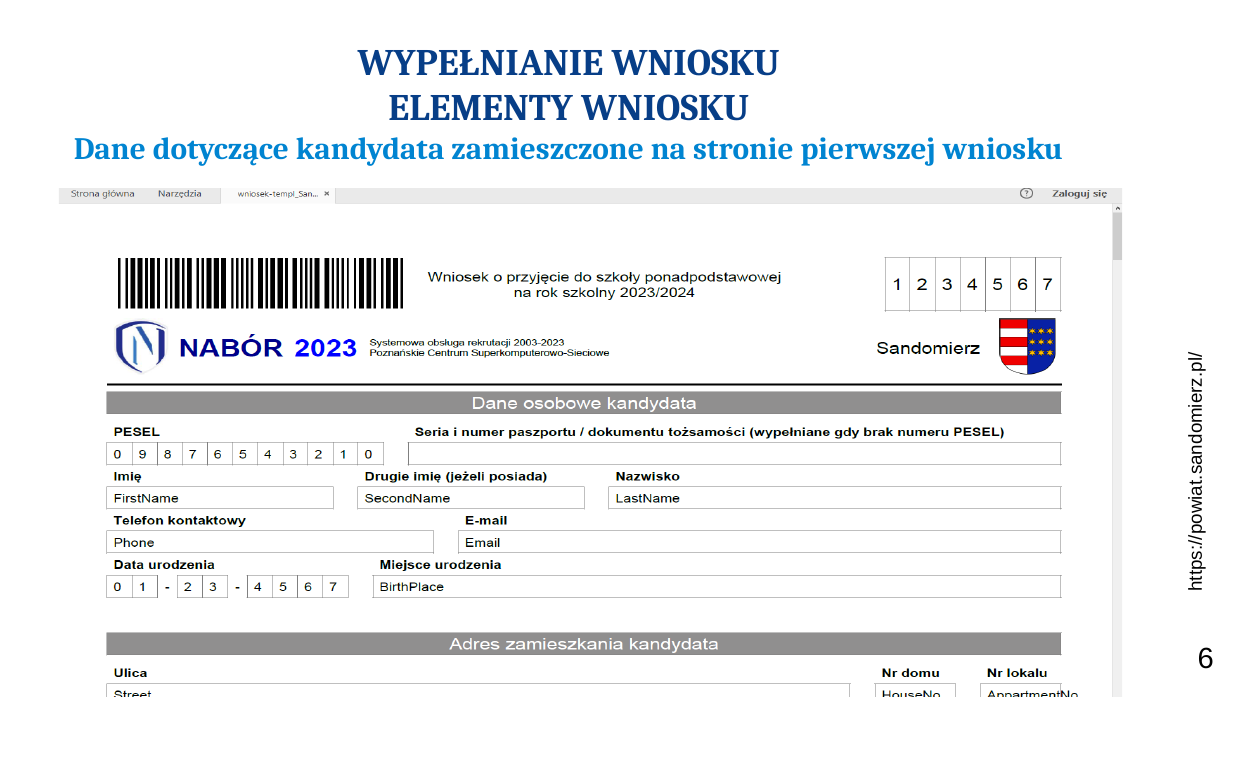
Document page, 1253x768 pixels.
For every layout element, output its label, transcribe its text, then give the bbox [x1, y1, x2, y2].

list [46, 142, 1123, 626]
picture [58, 188, 1123, 697]
title WYPEŁNIANIE WNIOSKU ELEMENTY WNIOSKU Dane dotyczące kandydata zamieszczone na stronie pierwszej wniosku [47, 30, 1091, 130]
slide_number <numer> [1168, 632, 1244, 677]
footer https://powiat.sandomierz.pl/ [1175, 330, 1226, 607]
